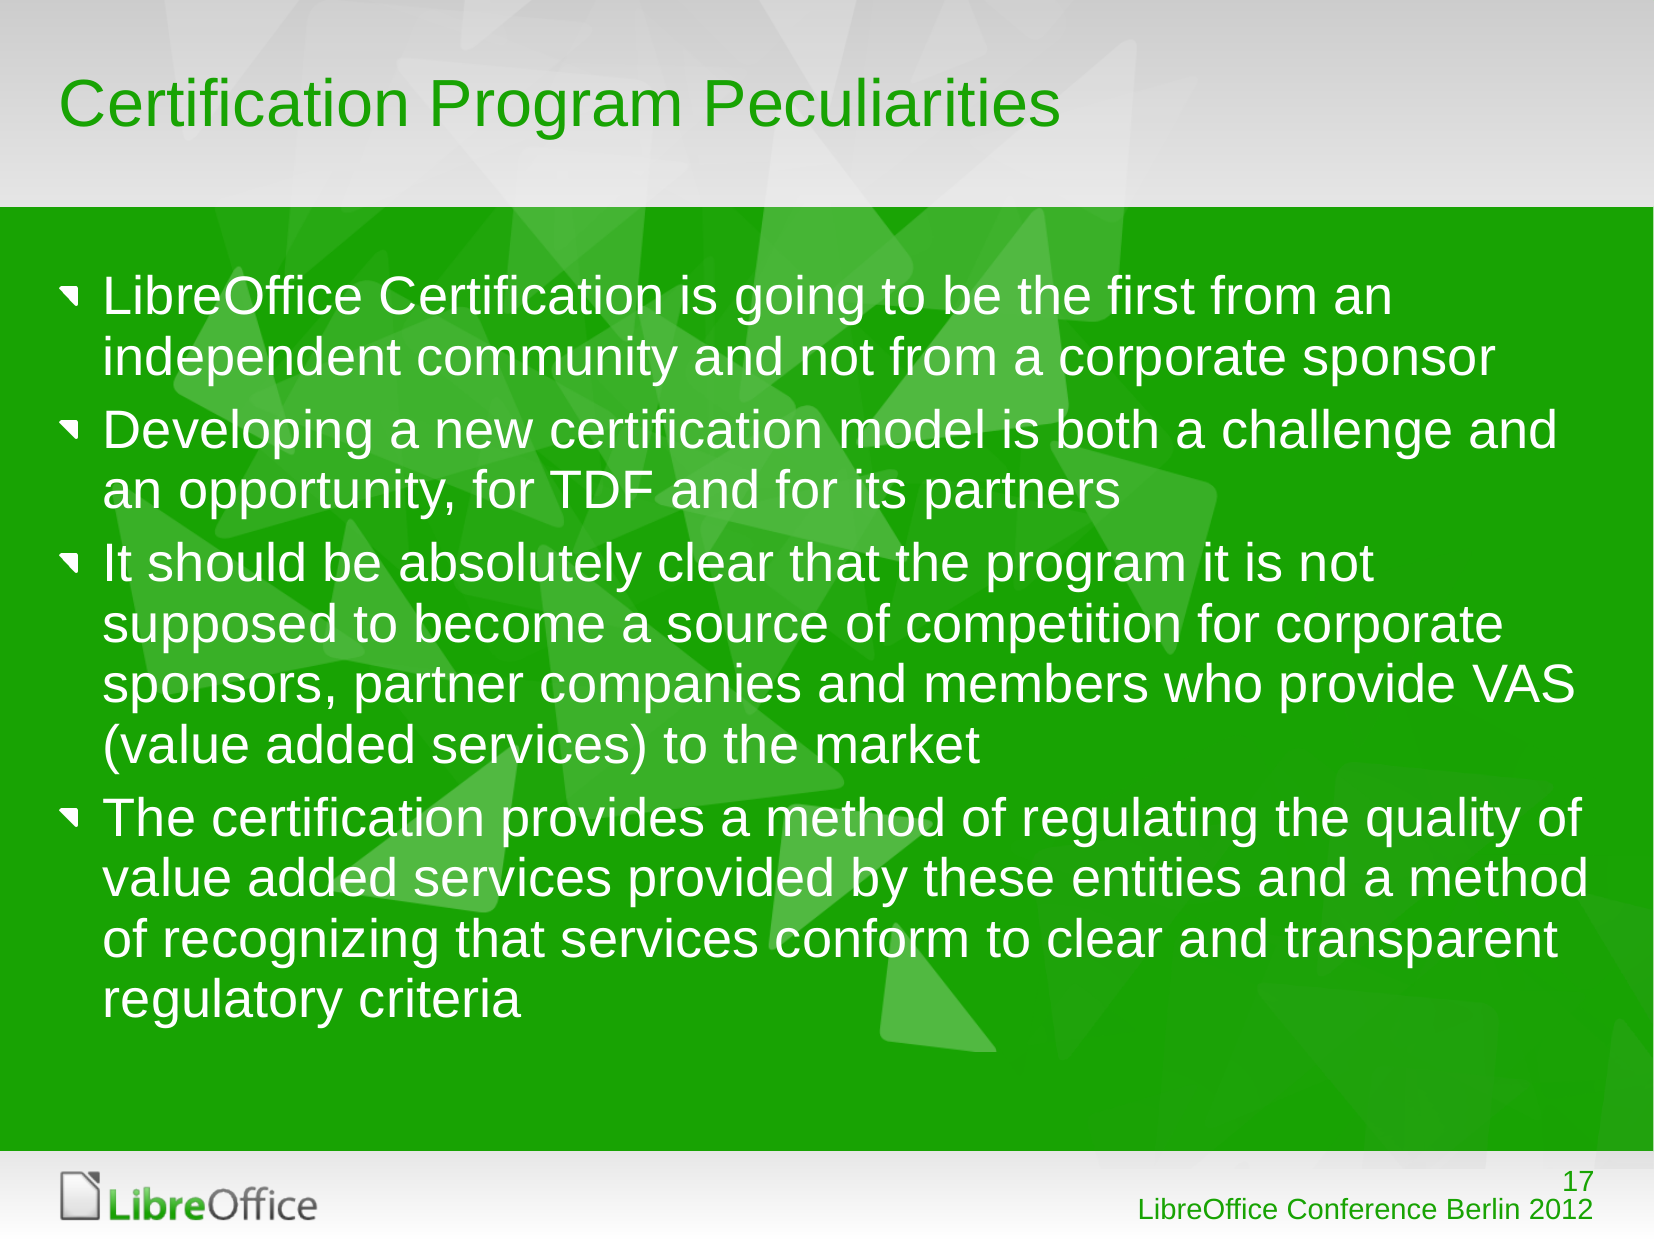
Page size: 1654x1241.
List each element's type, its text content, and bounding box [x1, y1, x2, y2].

list LibreOffice Certification is going to be the first from an independent community and not from a corporate sponsor Developing a new certification model is both a challenge and an opportunity, for TDF and for its partners It should be absolutely clear that the program it is not supposed to become a source of competition for corporate sponsors, partner companies and members who provide VAS (value added services) to the market The certification provides a method of regulating the quality of value added services provided by these entities and a method of recognizing that services conform to clear and transparent regulatory criteria [59, 265, 1595, 1030]
picture [41, 1152, 337, 1240]
title Certification Program Peculiarities [59, 29, 1595, 178]
picture [0, 0, 1654, 1169]
